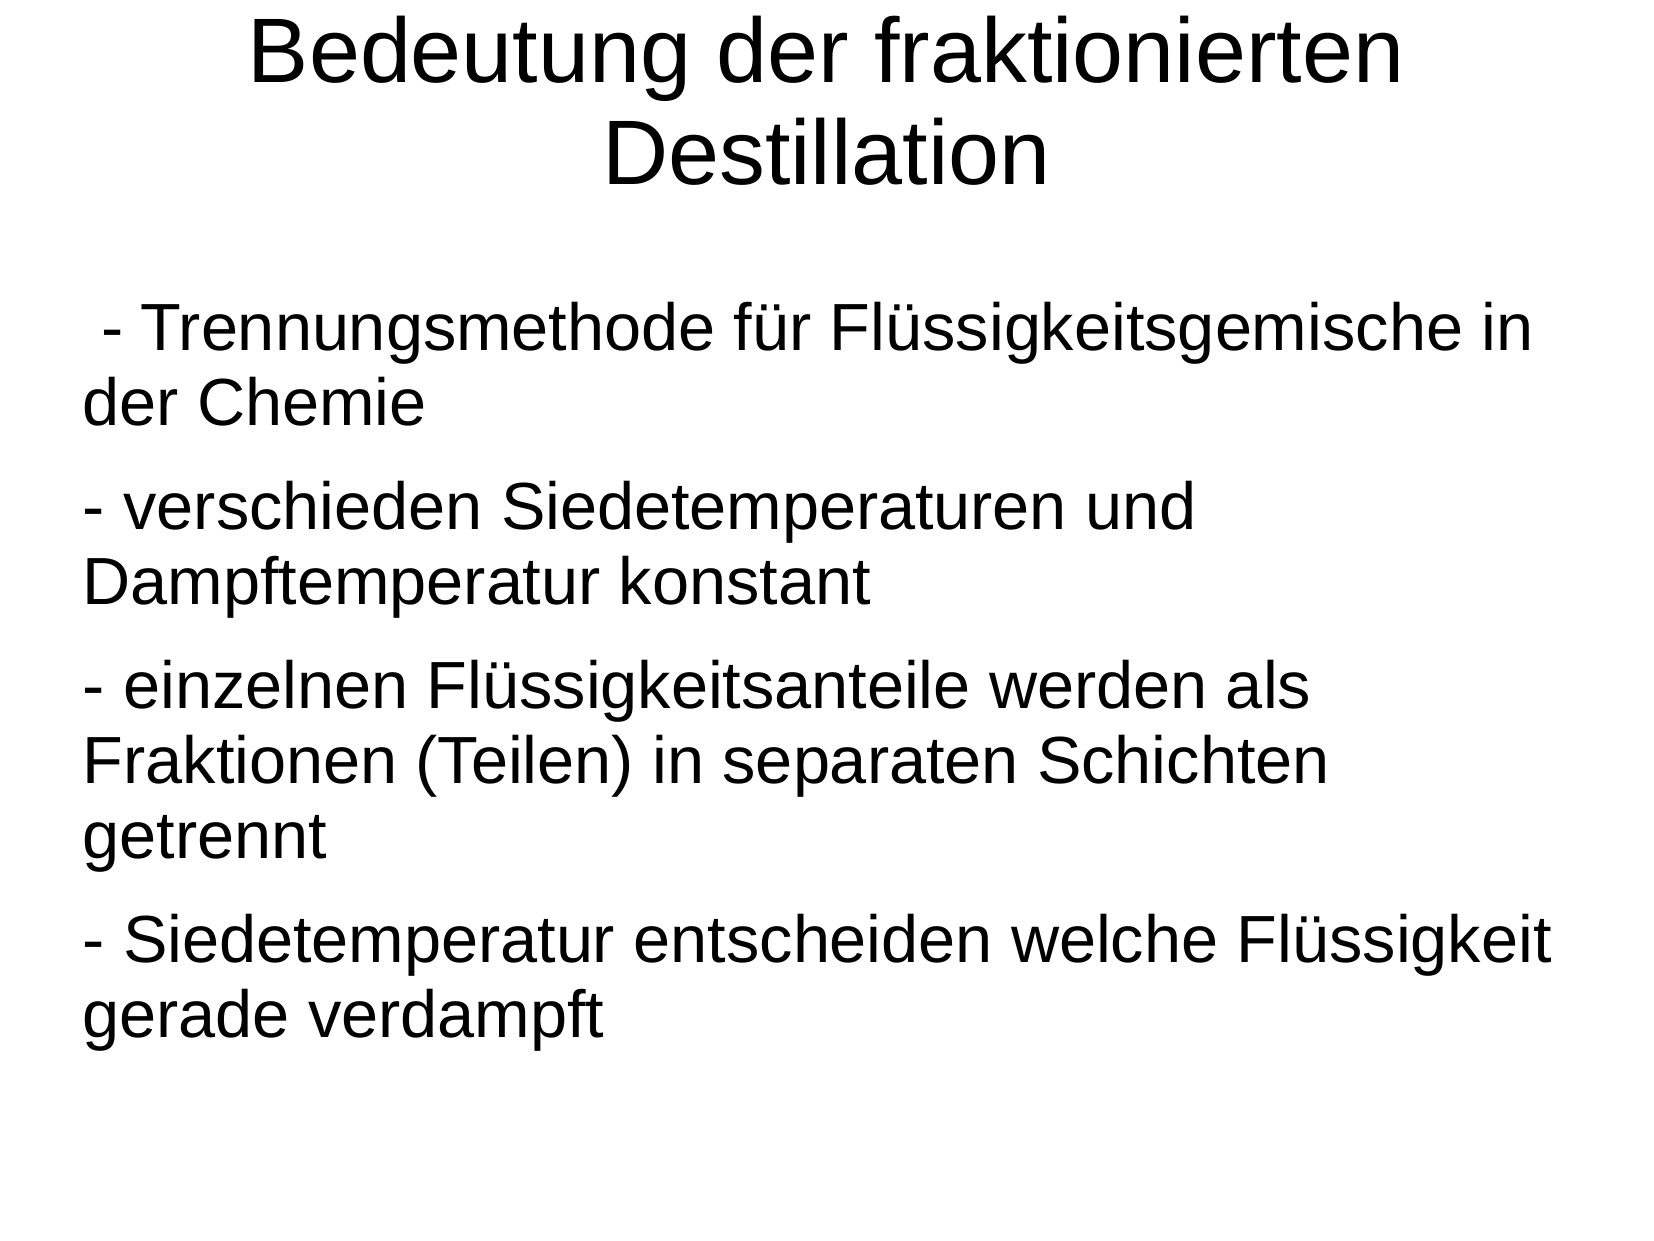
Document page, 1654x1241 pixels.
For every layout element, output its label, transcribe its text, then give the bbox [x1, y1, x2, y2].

title Bedeutung der fraktionierten Destillation [82, 0, 1571, 290]
list - Trennungsmethode für Flüssigkeitsgemische in der Chemie - verschieden Siedetemperaturen und Dampftemperatur konstant - einzelnen Flüssigkeitsanteile werden als Fraktionen (Teilen) in separaten Schichten getrennt - Siedetemperatur entscheiden welche Flüssigkeit gerade verdampft [82, 290, 1571, 1109]
